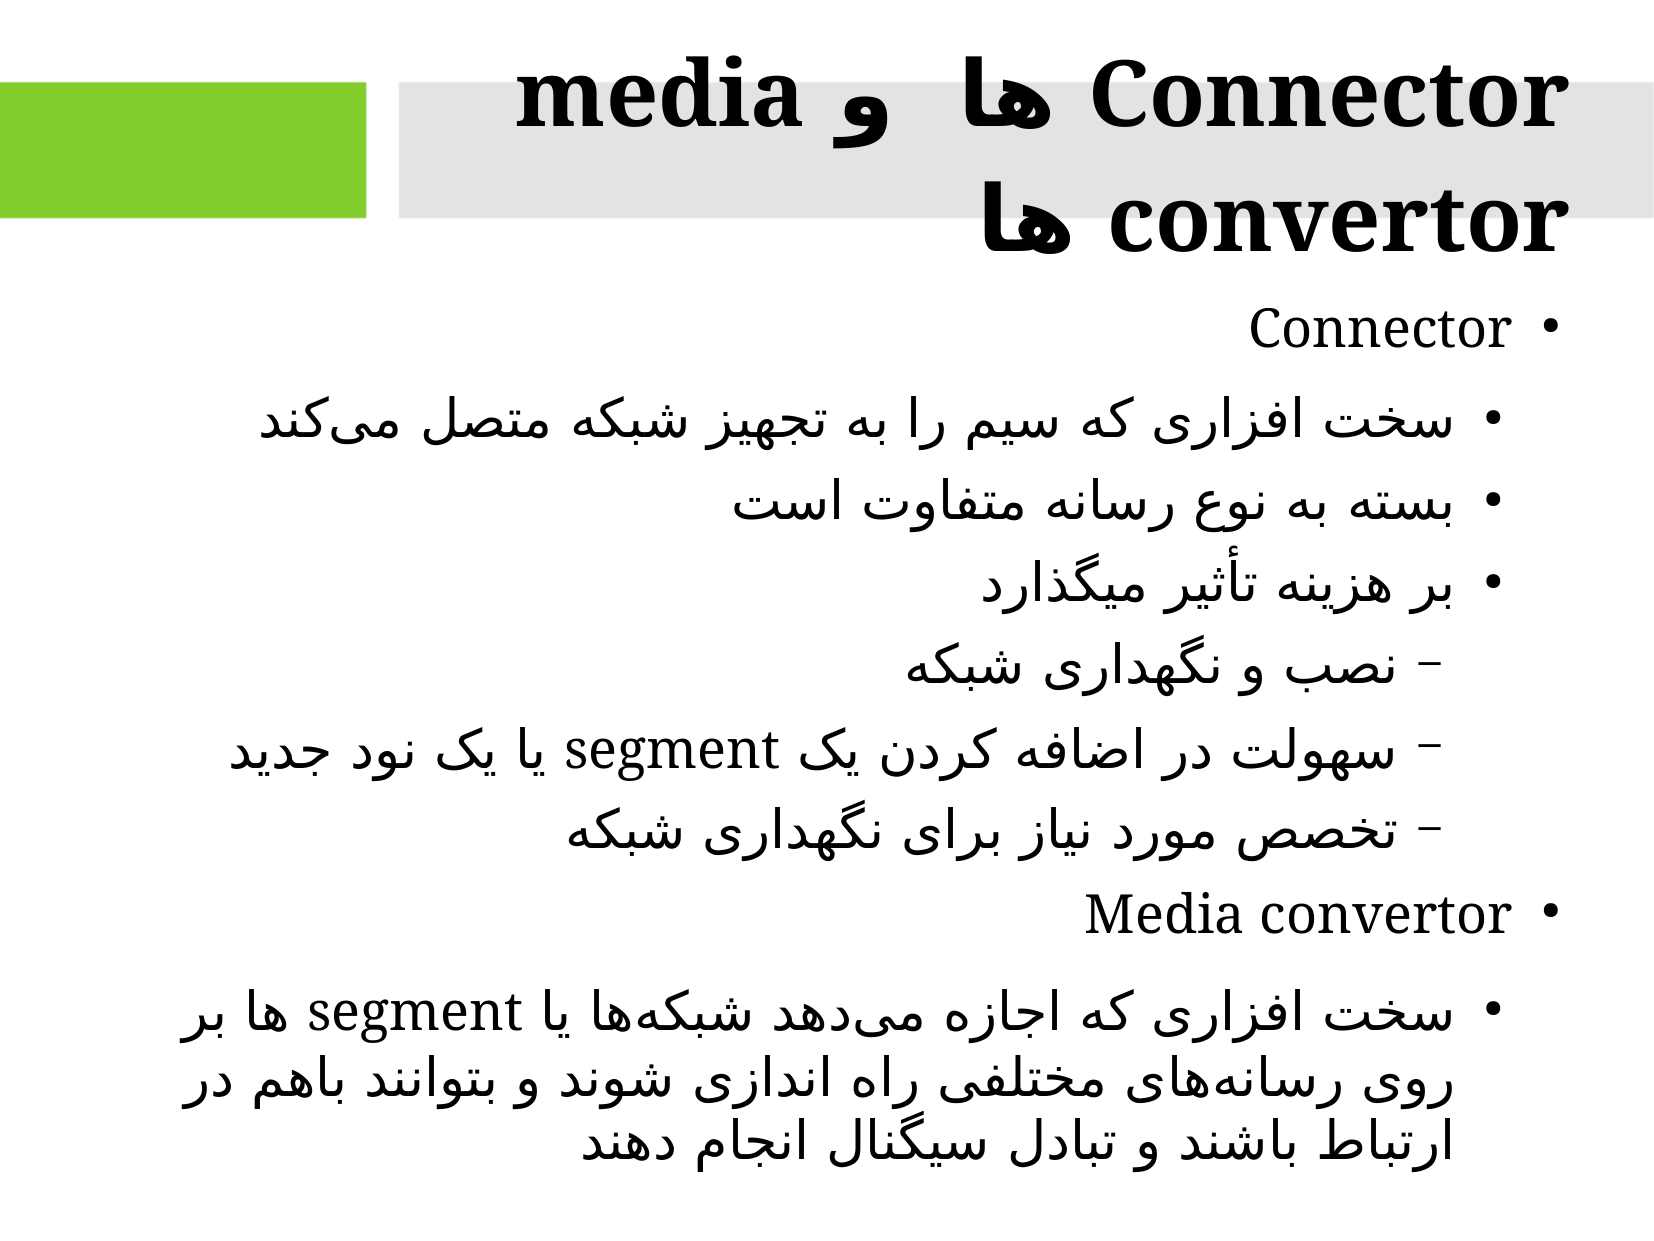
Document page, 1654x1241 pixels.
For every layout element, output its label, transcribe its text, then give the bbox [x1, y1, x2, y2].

picture [0, 0, 1654, 1241]
list Connector سخت افزاری که سیم را به تجهیز شبکه متصل می‌کند بسته به نوع رسانه متفاوت است بر هزینه تأثیر میگذارد نصب و نگهداری شبکه سهولت در اضافه کردن یک segment یا یک نود جدید تخصص مورد نیاز برای نگهداری شبکه Media convertor سخت افزاری که اجازه می‌دهد شبکه‌ها یا segment ها بر روی رسانه‌های مختلفی راه اندازی شوند و بتوانند باهم در ارتباط باشند و تبادل سیگنال انجام دهند [82, 290, 1571, 1182]
title Connector ها و media convertor ها [82, 49, 1571, 257]
